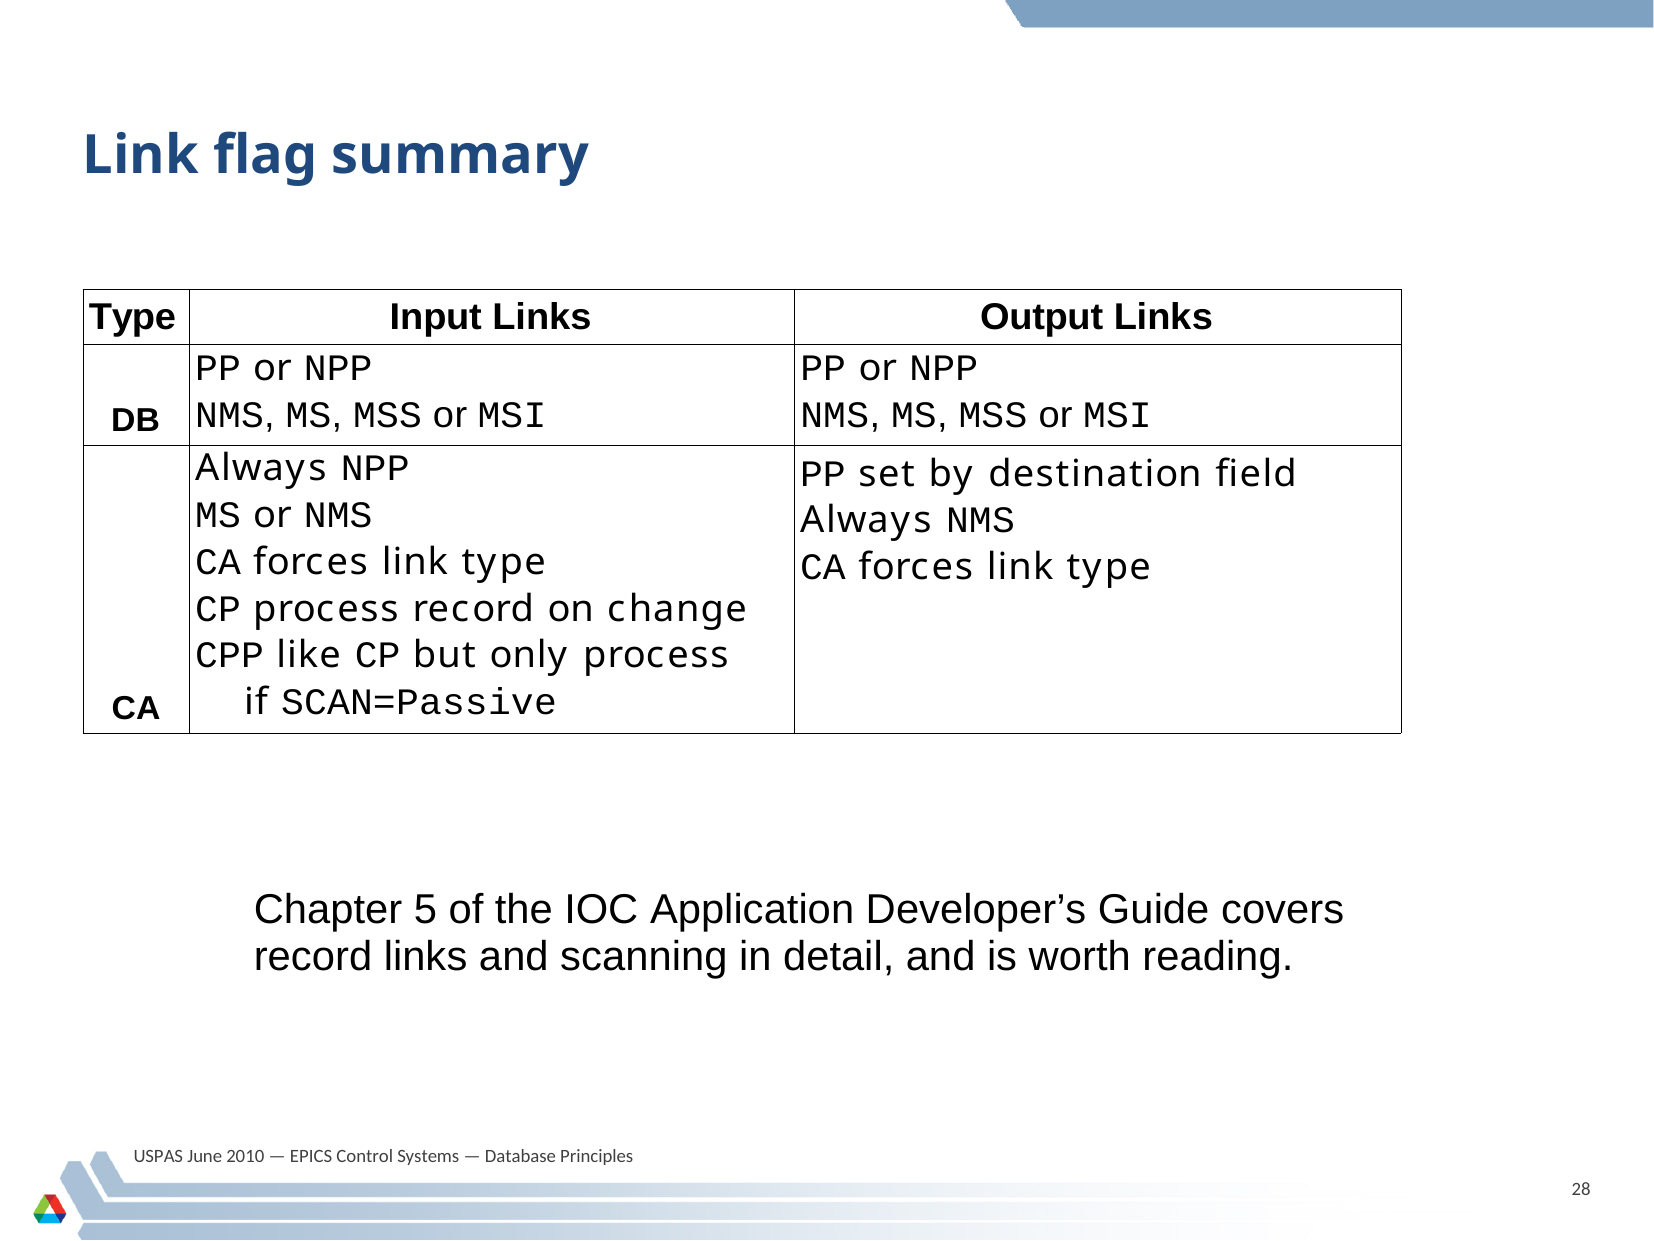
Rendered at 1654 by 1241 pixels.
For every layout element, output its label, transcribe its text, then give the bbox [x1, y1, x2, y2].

picture [0, 0, 1654, 29]
chart [82, 289, 1403, 1110]
title Link flag summary [82, 49, 1571, 257]
picture [0, 1143, 1654, 1240]
text_box Chapter 5 of the IOC Application Developer’s Guide covers record links and scanning in detail, and is worth reading. [239, 878, 1372, 987]
